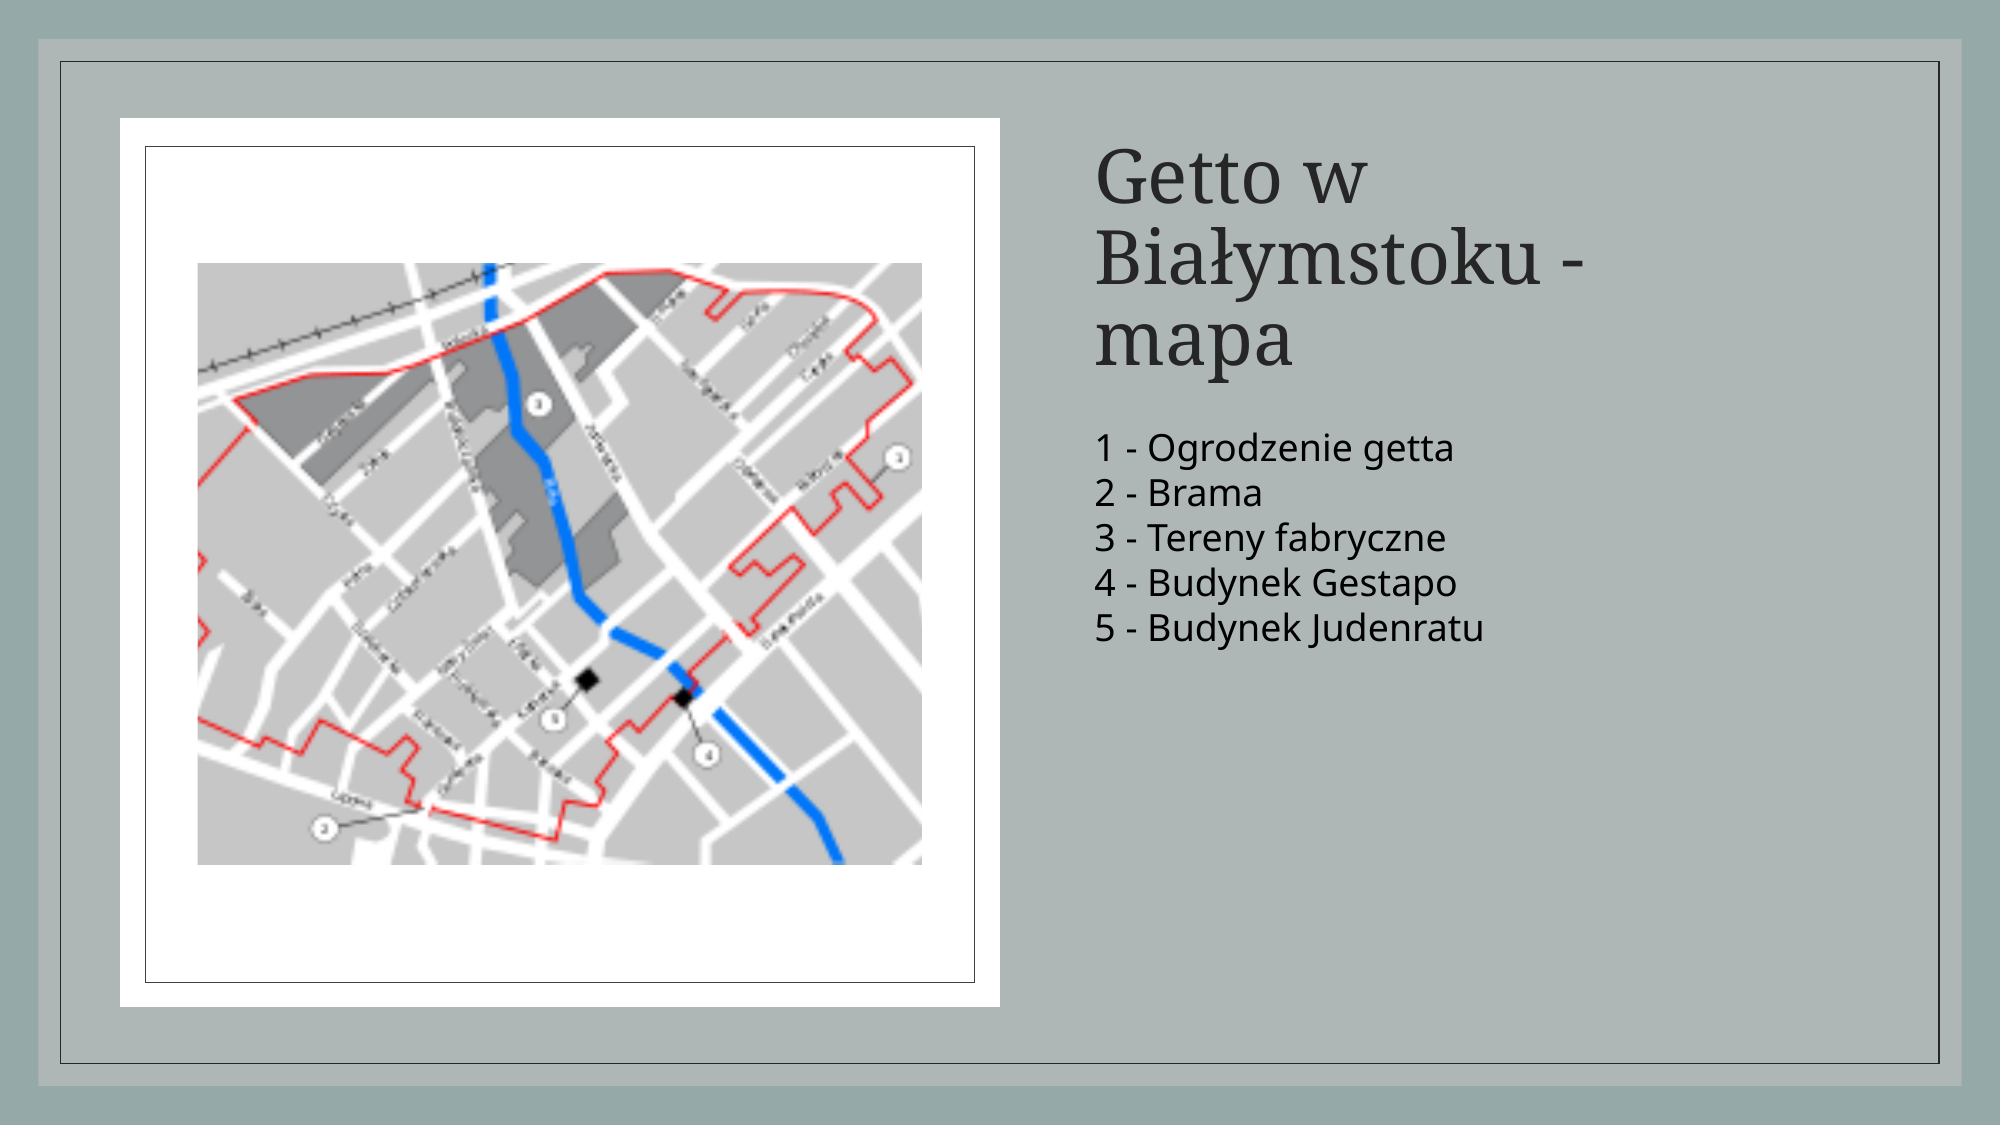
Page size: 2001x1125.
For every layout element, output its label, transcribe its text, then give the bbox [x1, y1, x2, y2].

text_box [0, 0, 2000, 1125]
picture [197, 263, 922, 865]
list 1 - Ogrodzenie getta 2 - Brama 3 - Tereny fabryczne 4 - Budynek Gestapo 5 - Budynek Judenratu [1079, 416, 1893, 991]
title Getto w Białymstoku - mapa [1079, 131, 1814, 390]
